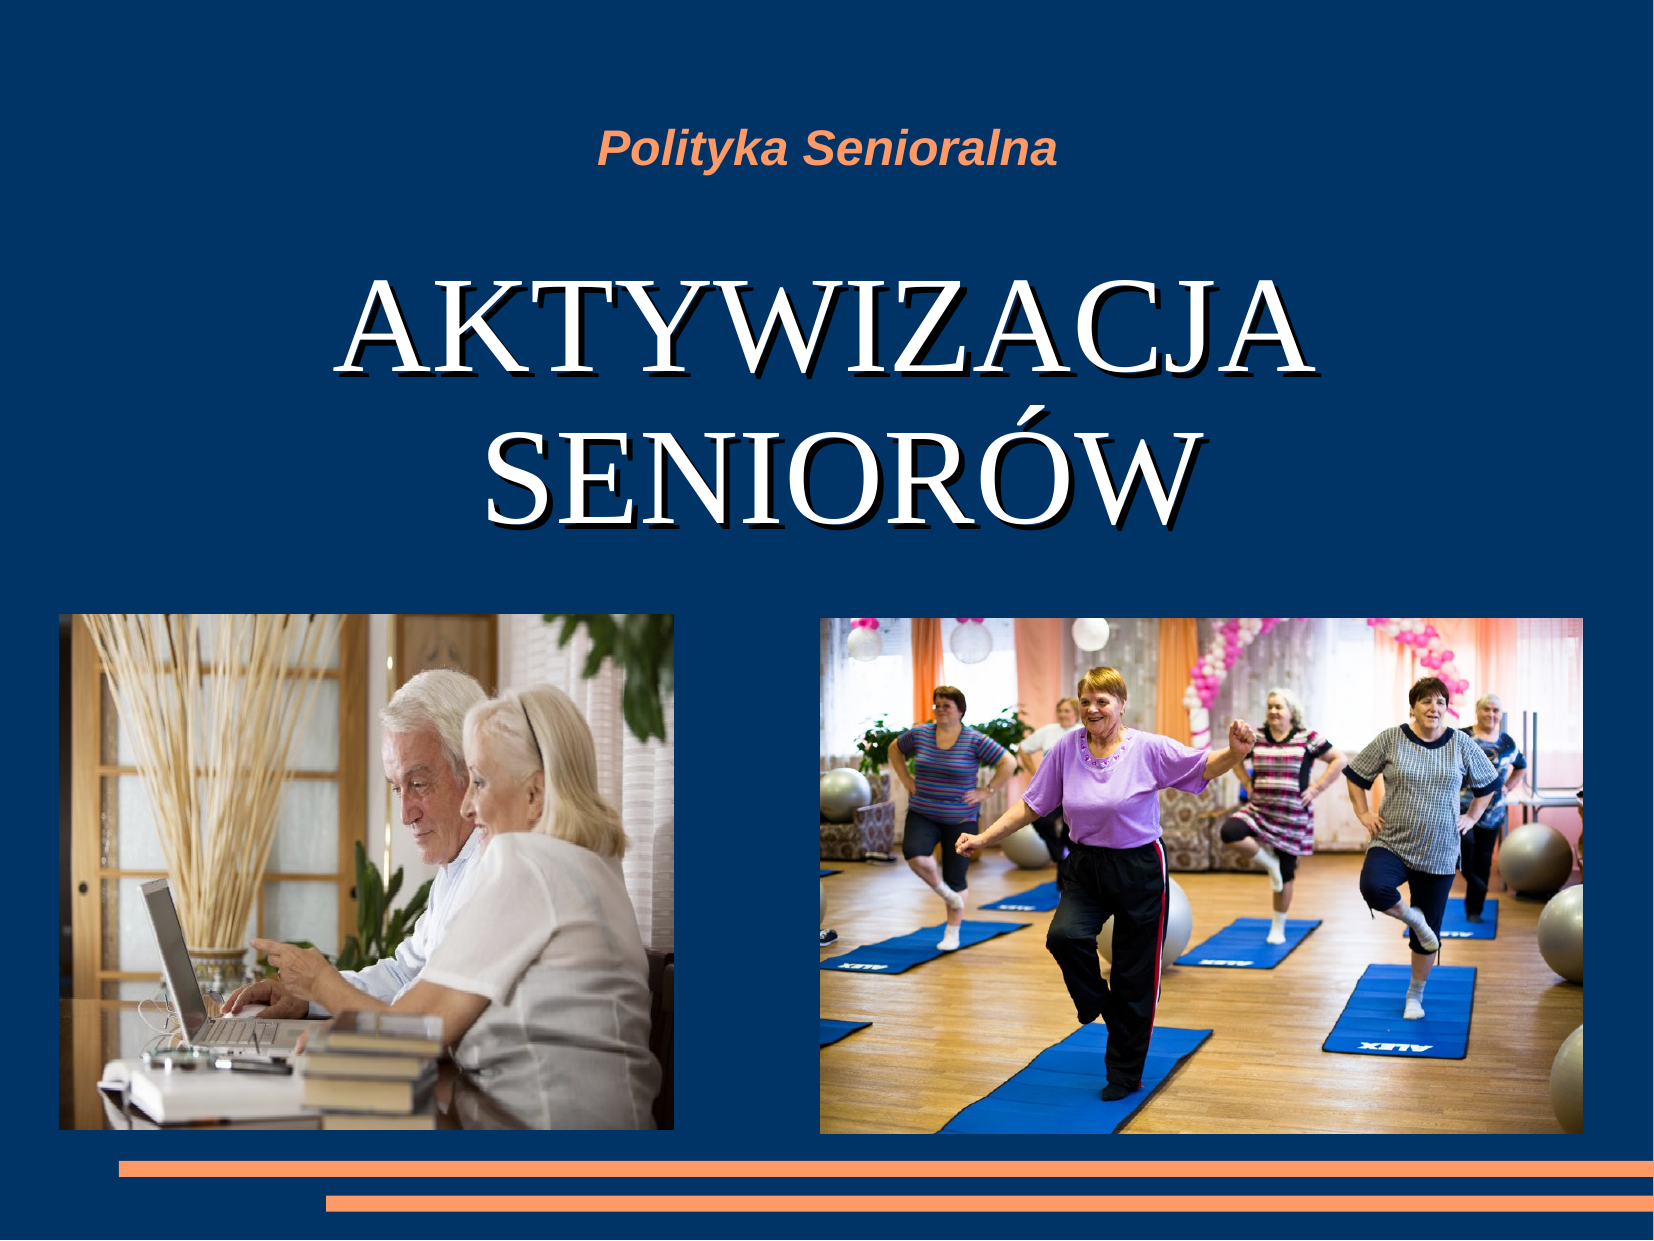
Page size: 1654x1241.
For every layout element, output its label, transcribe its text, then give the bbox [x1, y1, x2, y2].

picture [59, 614, 674, 1130]
picture [820, 618, 1583, 1134]
title Polityka Senioralna [121, 70, 1534, 225]
subtitle AKTYWIZACJA SENIORÓW [141, 248, 1543, 609]
